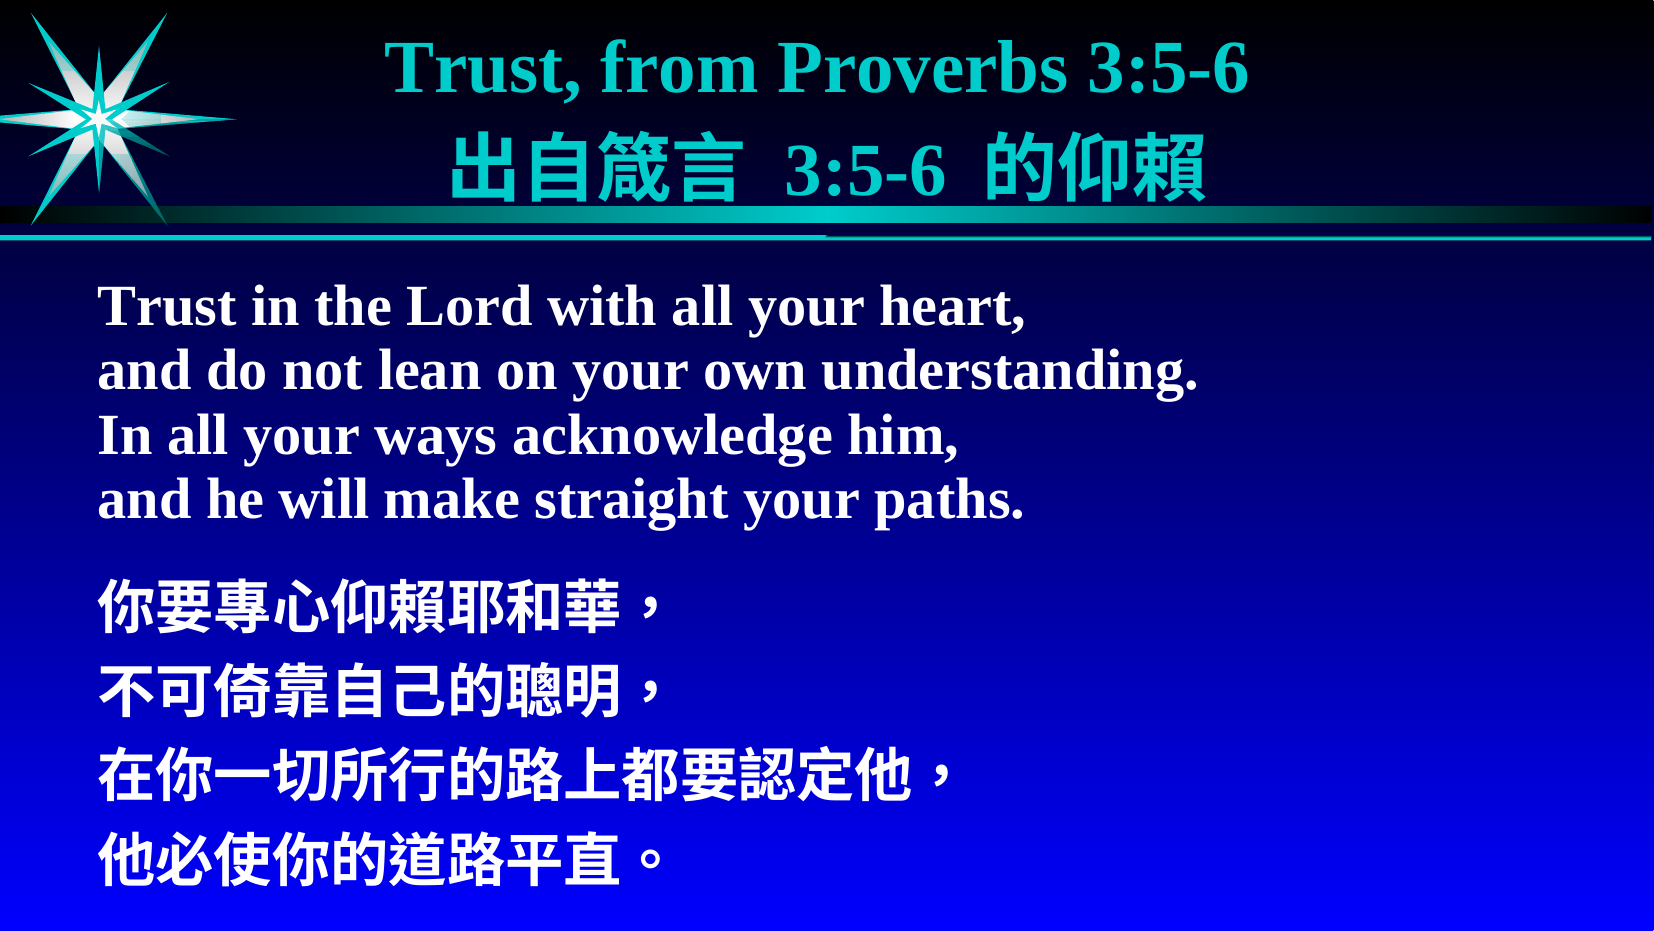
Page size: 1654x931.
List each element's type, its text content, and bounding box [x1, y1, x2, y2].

title Trust, from Proverbs 3:5-6 出自箴言 3:5-6 的仰賴 [124, 17, 1530, 225]
text_box Trust in the Lord with all your heart, and do not lean on your own understanding. In all your ways acknowledge him, and he will make straight your paths. 你要專心仰賴耶和華， 不可倚靠自己的聰明， 在你一切所行的路上都要認定他， 他必使你的道路平直。 [82, 265, 1571, 931]
